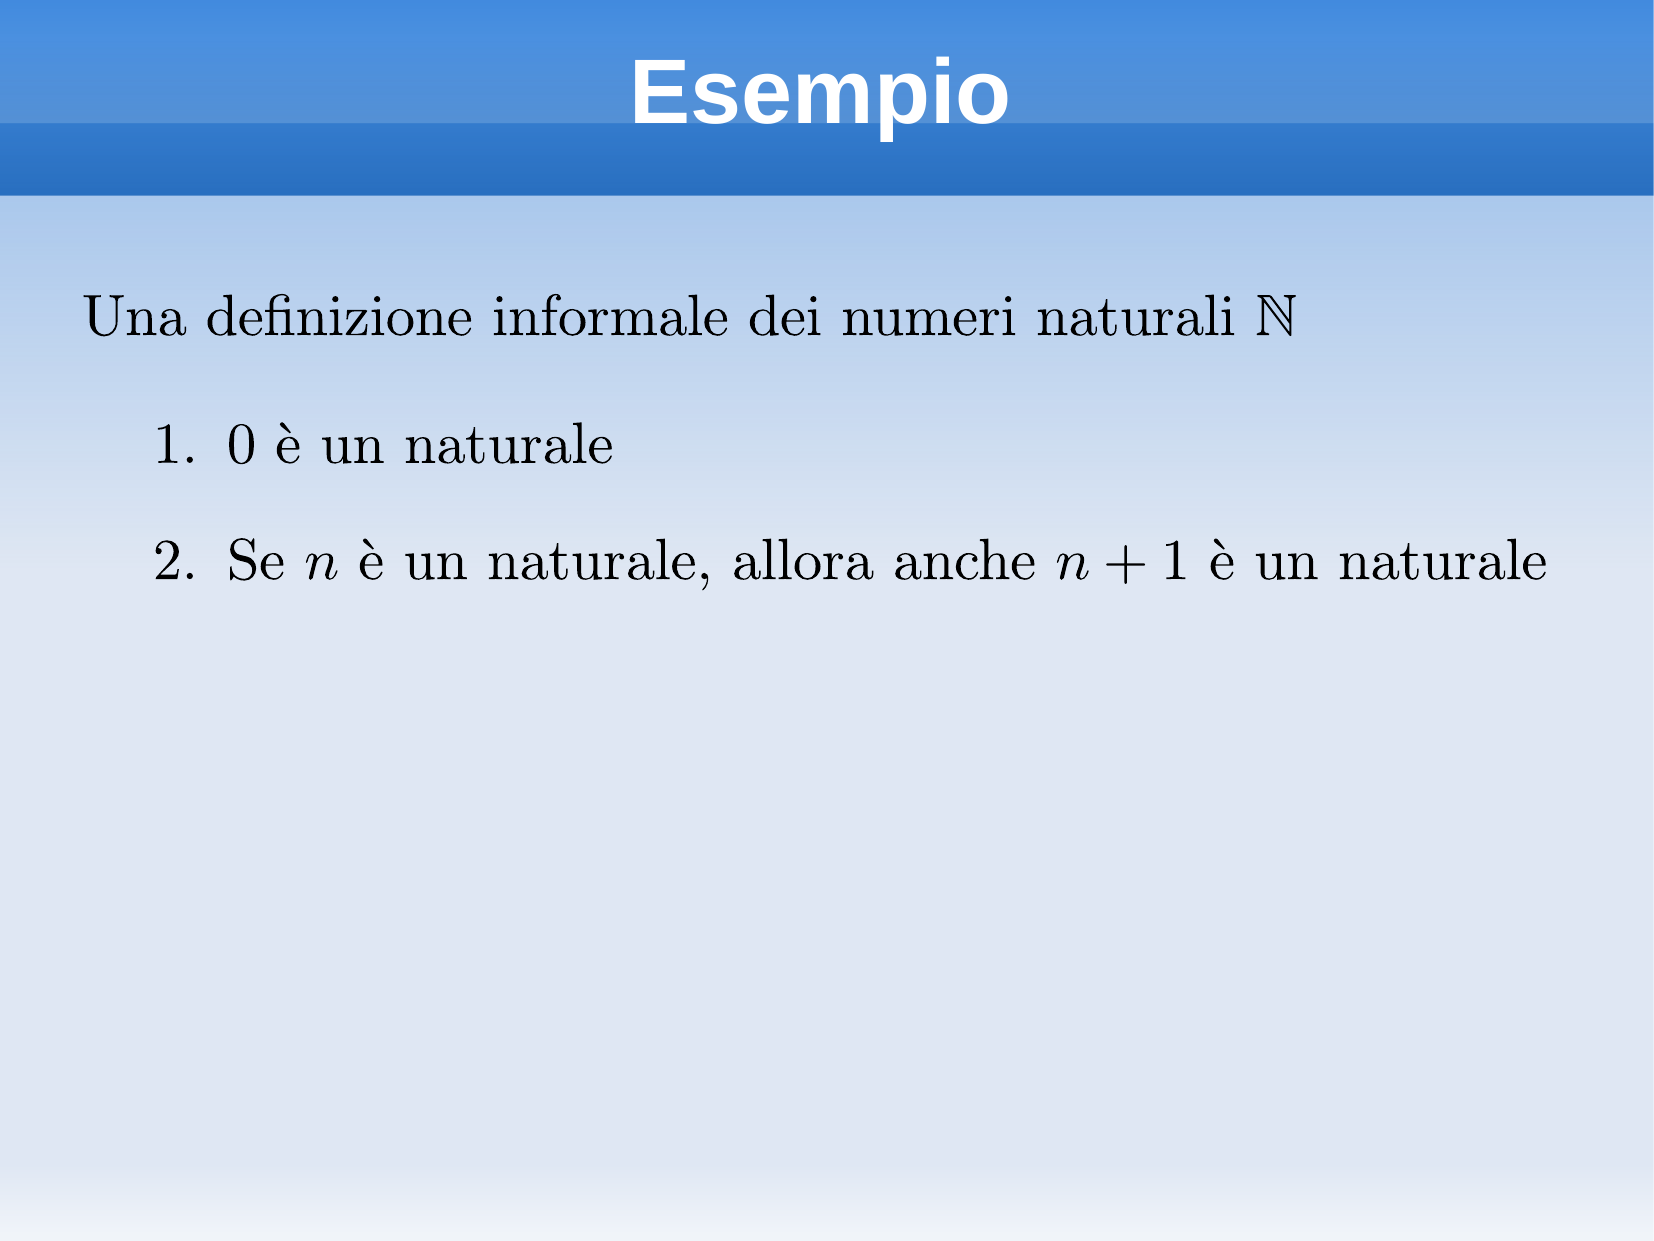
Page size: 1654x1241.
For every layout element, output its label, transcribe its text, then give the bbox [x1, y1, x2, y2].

title Esempio [76, 0, 1565, 196]
text_box [81, 293, 1548, 591]
picture [0, 0, 1654, 1241]
